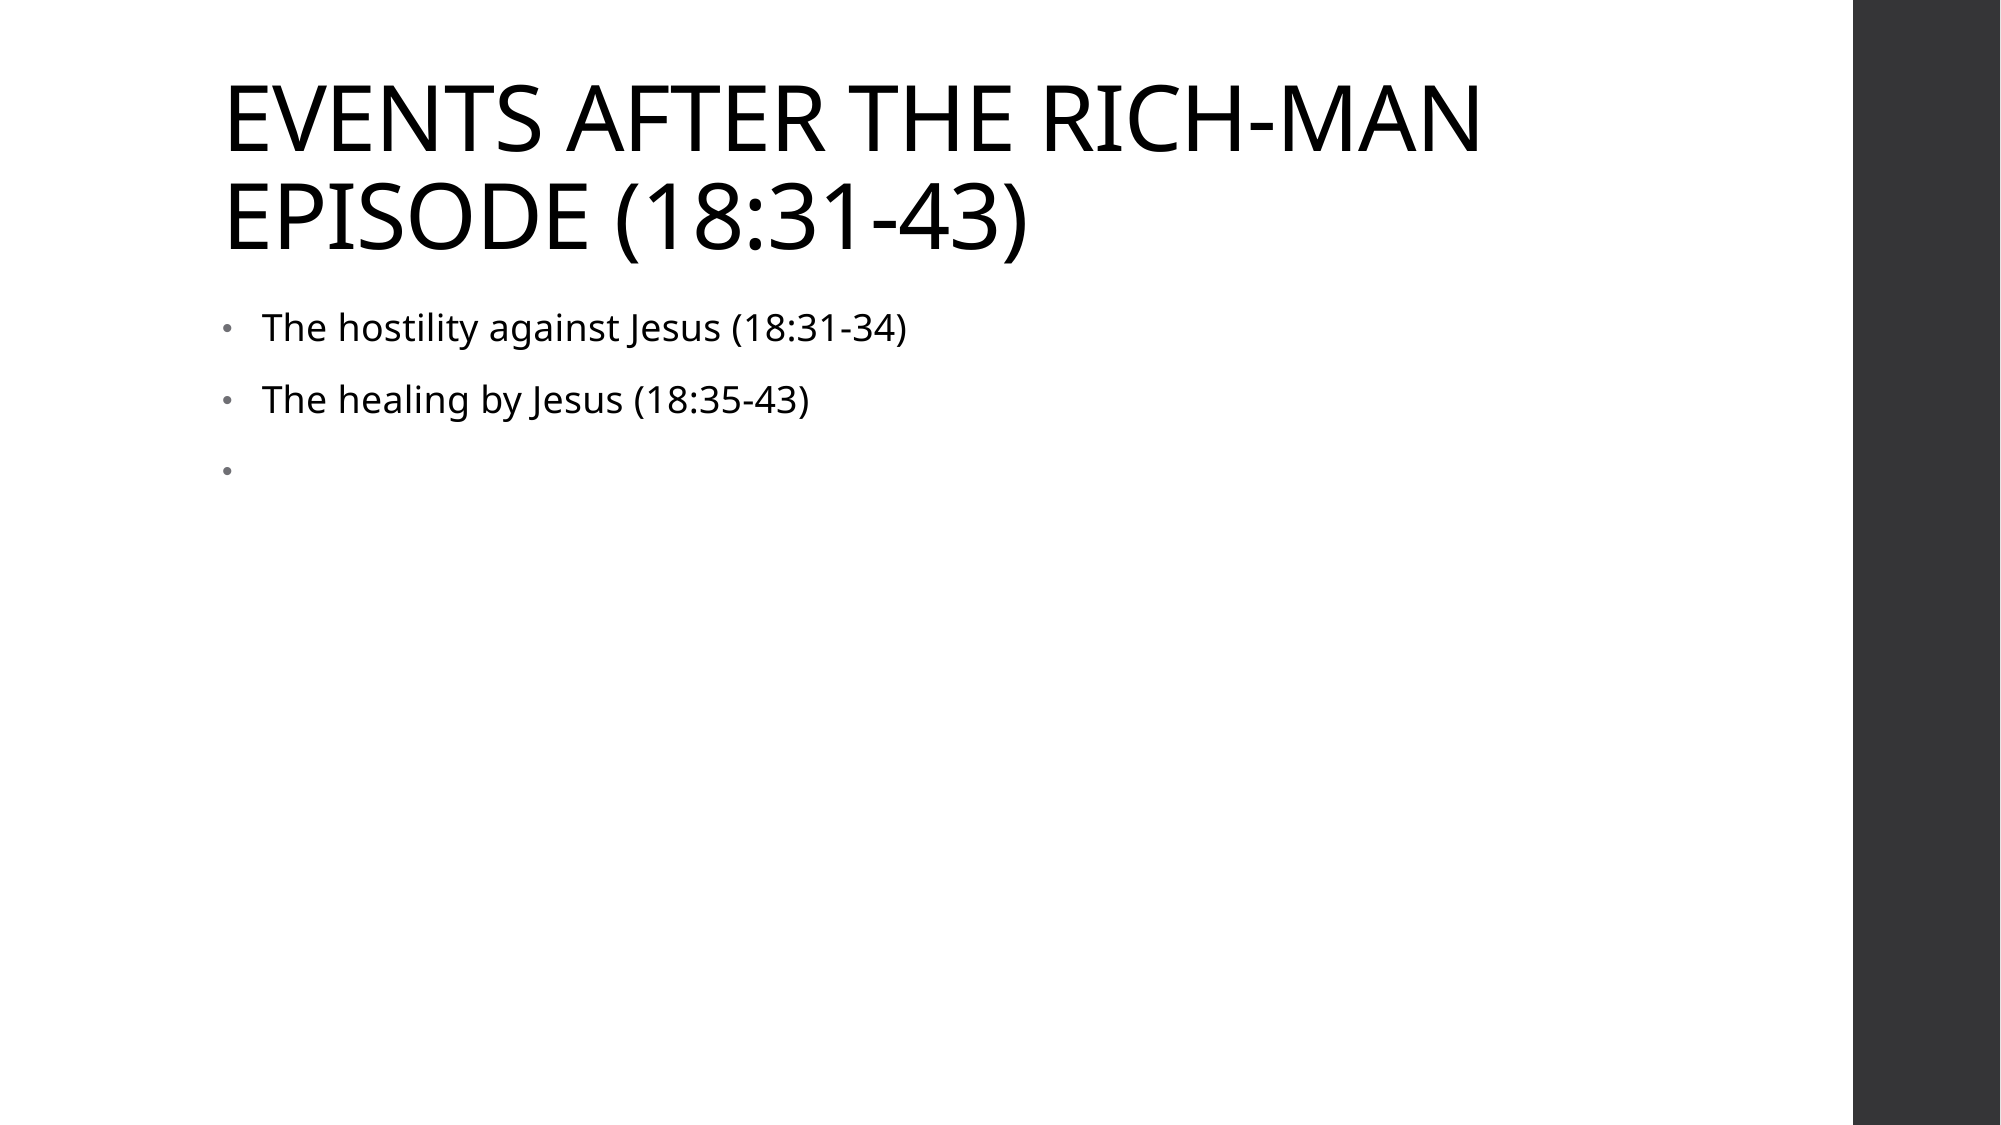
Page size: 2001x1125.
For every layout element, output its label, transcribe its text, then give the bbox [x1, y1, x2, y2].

list The hostility against Jesus (18:31-34) The healing by Jesus (18:35-43) [206, 299, 1617, 1014]
title EVENTS AFTER THE RICH-MAN EPISODE (18:31-43) [206, 60, 1797, 278]
